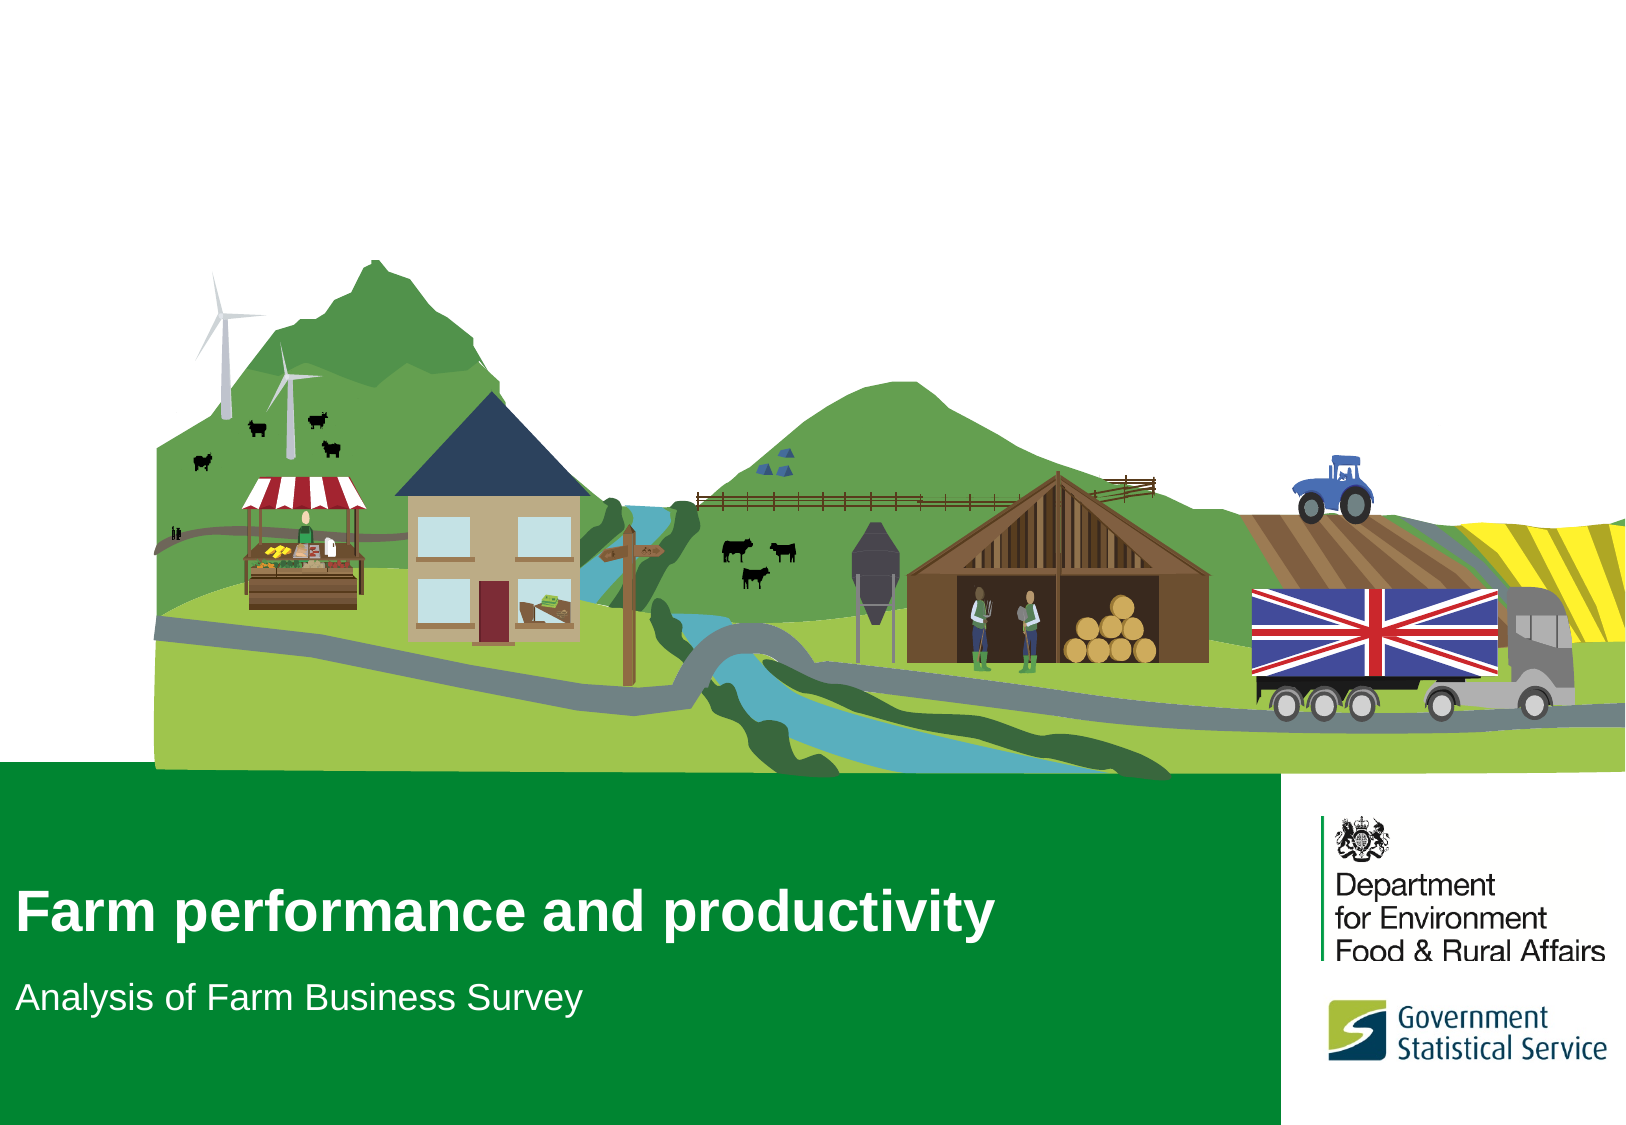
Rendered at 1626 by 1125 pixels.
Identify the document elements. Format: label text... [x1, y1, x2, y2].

text_box Farm performance and productivity Analysis of Farm Business Survey [0, 829, 1281, 1125]
picture [0, 260, 1625, 1098]
